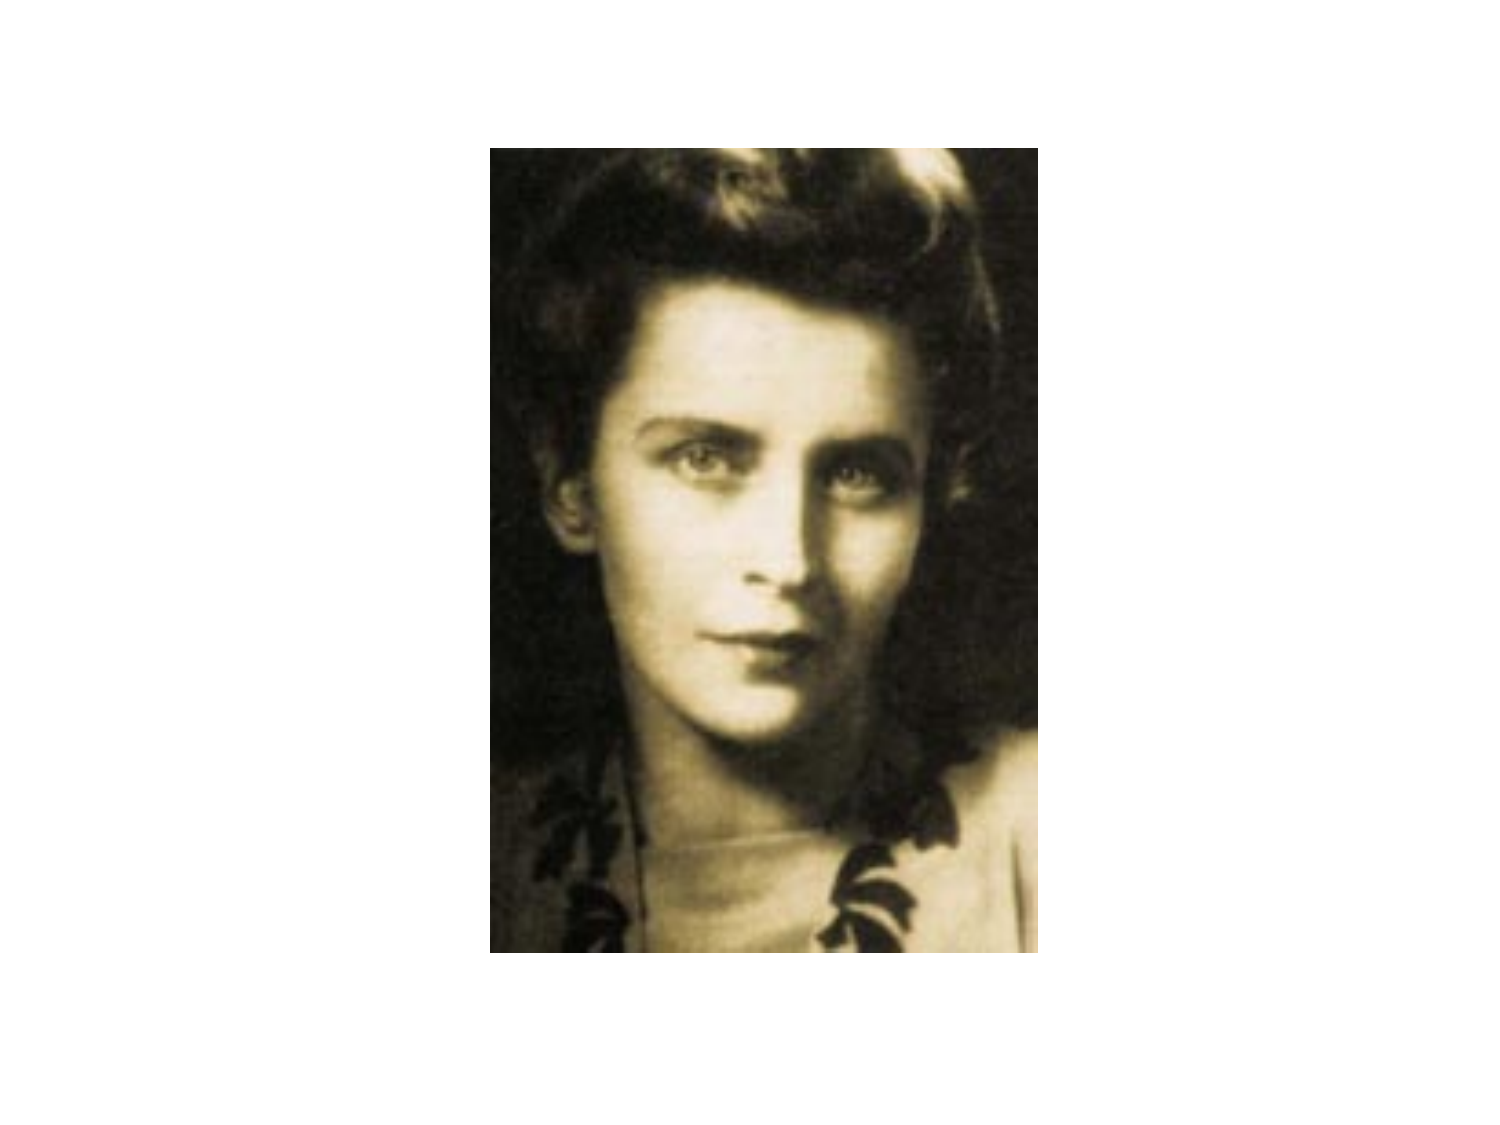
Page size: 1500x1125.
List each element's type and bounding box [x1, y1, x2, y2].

picture [490, 148, 1038, 953]
